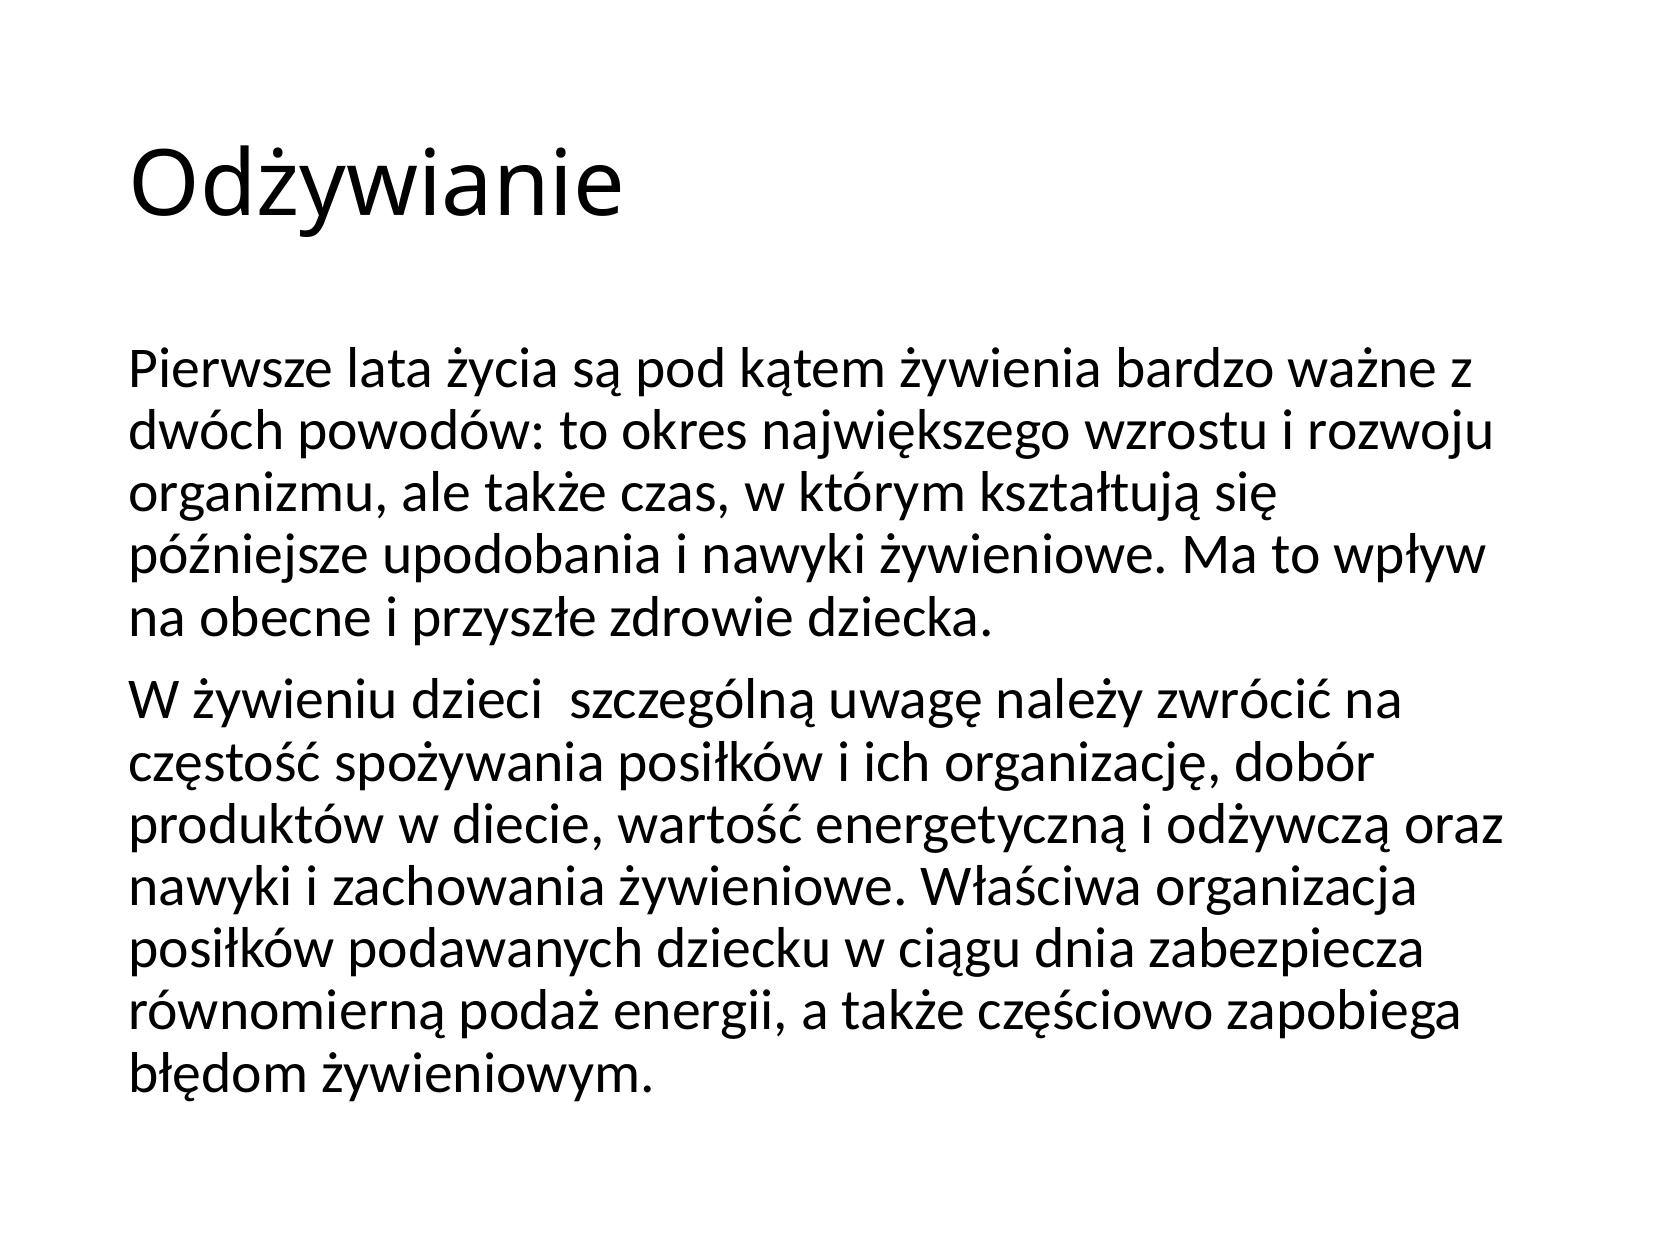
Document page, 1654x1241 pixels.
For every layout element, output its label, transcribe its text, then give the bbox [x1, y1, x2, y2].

list Pierwsze lata życia są pod kątem żywienia bardzo ważne z dwóch powodów: to okres największego wzrostu i rozwoju organizmu, ale także czas, w którym kształtują się późniejsze upodobania i nawyki żywieniowe. Ma to wpływ na obecne i przyszłe zdrowie dziecka. W żywieniu dzieci szczególną uwagę należy zwrócić na częstość spożywania posiłków i ich organizację, dobór produktów w diecie, wartość energetyczną i odżywczą oraz nawyki i zachowania żywieniowe. Właściwa organizacja posiłków podawanych dziecku w ciągu dnia zabezpiecza równomierną podaż energii, a także częściowo zapobiega błędom żywieniowym. [113, 330, 1540, 1117]
title Odżywianie [113, 65, 1540, 306]
